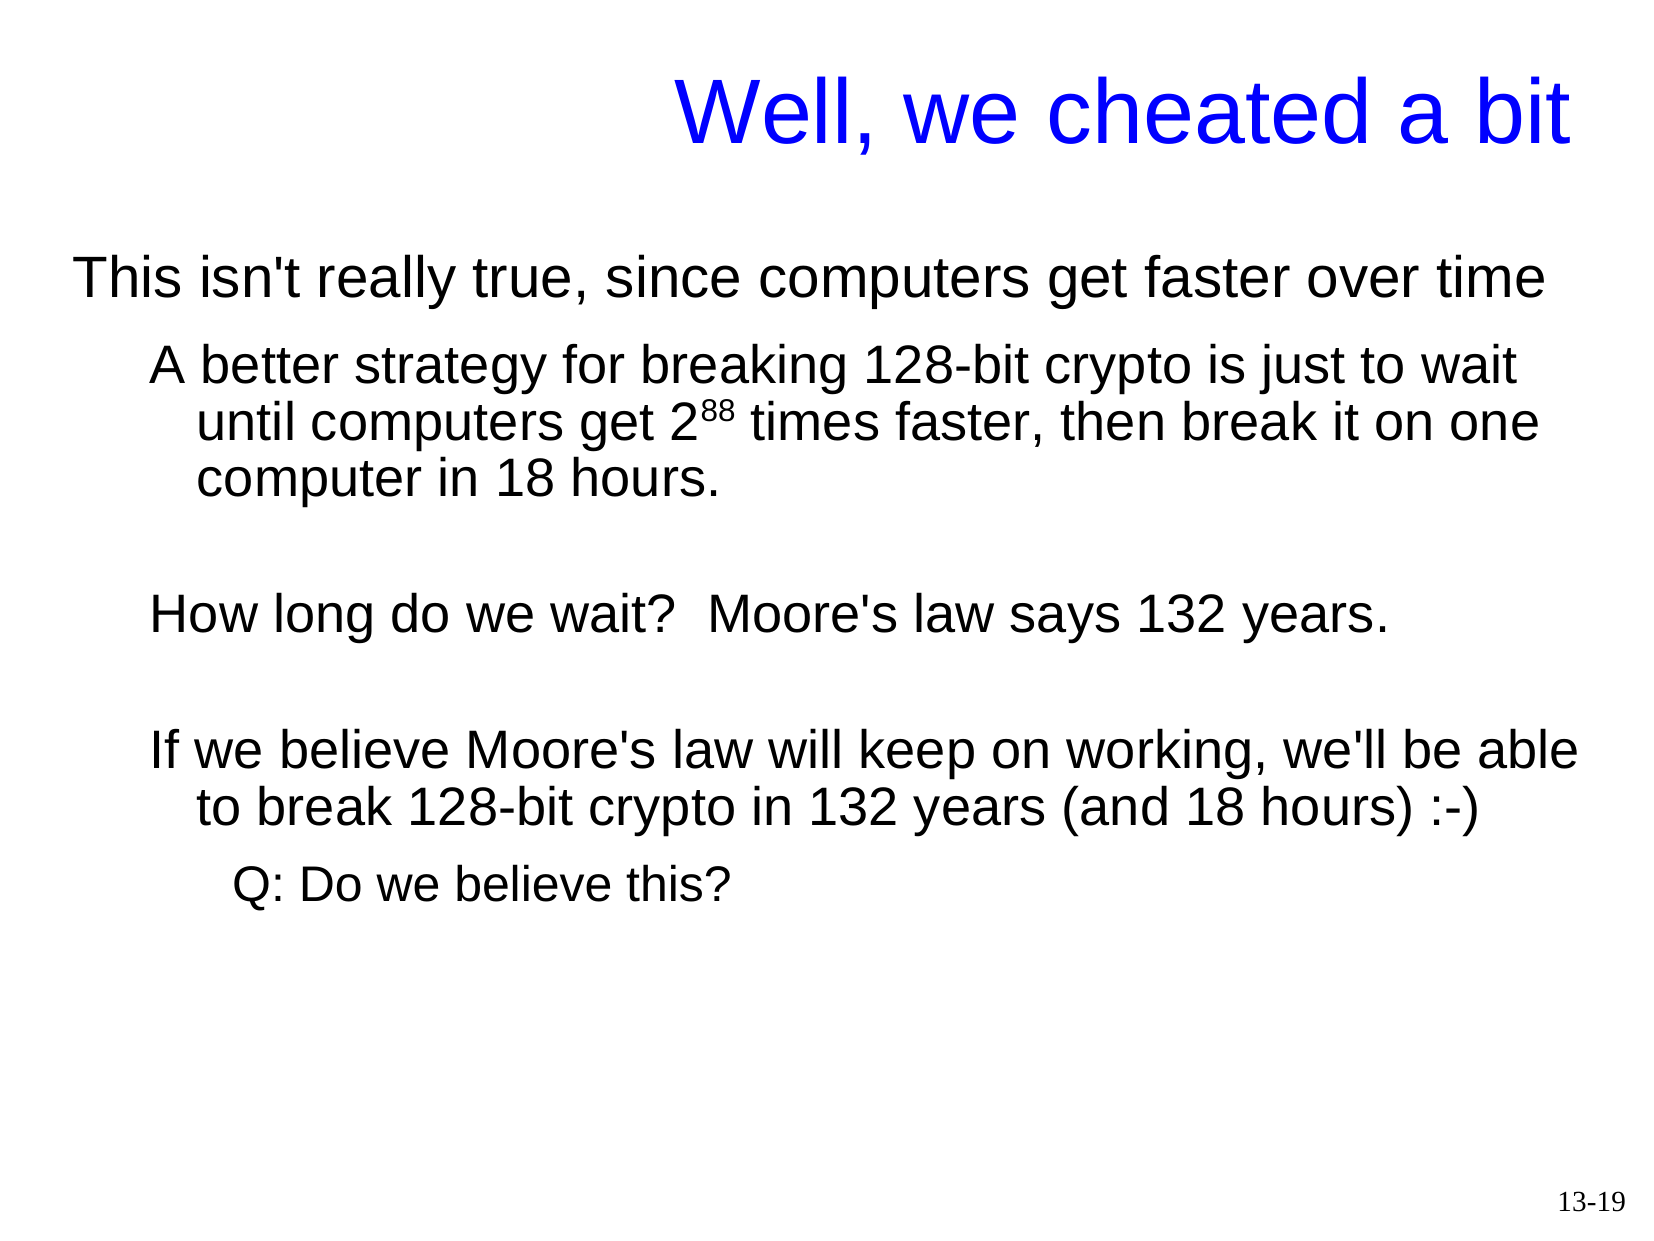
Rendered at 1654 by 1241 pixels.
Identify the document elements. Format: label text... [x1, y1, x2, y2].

list This isn't really true, since computers get faster over time A better strategy for breaking 128-bit crypto is just to wait until computers get 288 times faster, then break it on one computer in 18 hours. How long do we wait? Moore's law says 132 years. If we believe Moore's law will keep on working, we'll be able to break 128-bit crypto in 132 years (and 18 hours) :-) Q: Do we believe this? [55, 248, 1607, 1031]
title Well, we cheated a bit [84, 11, 1573, 219]
